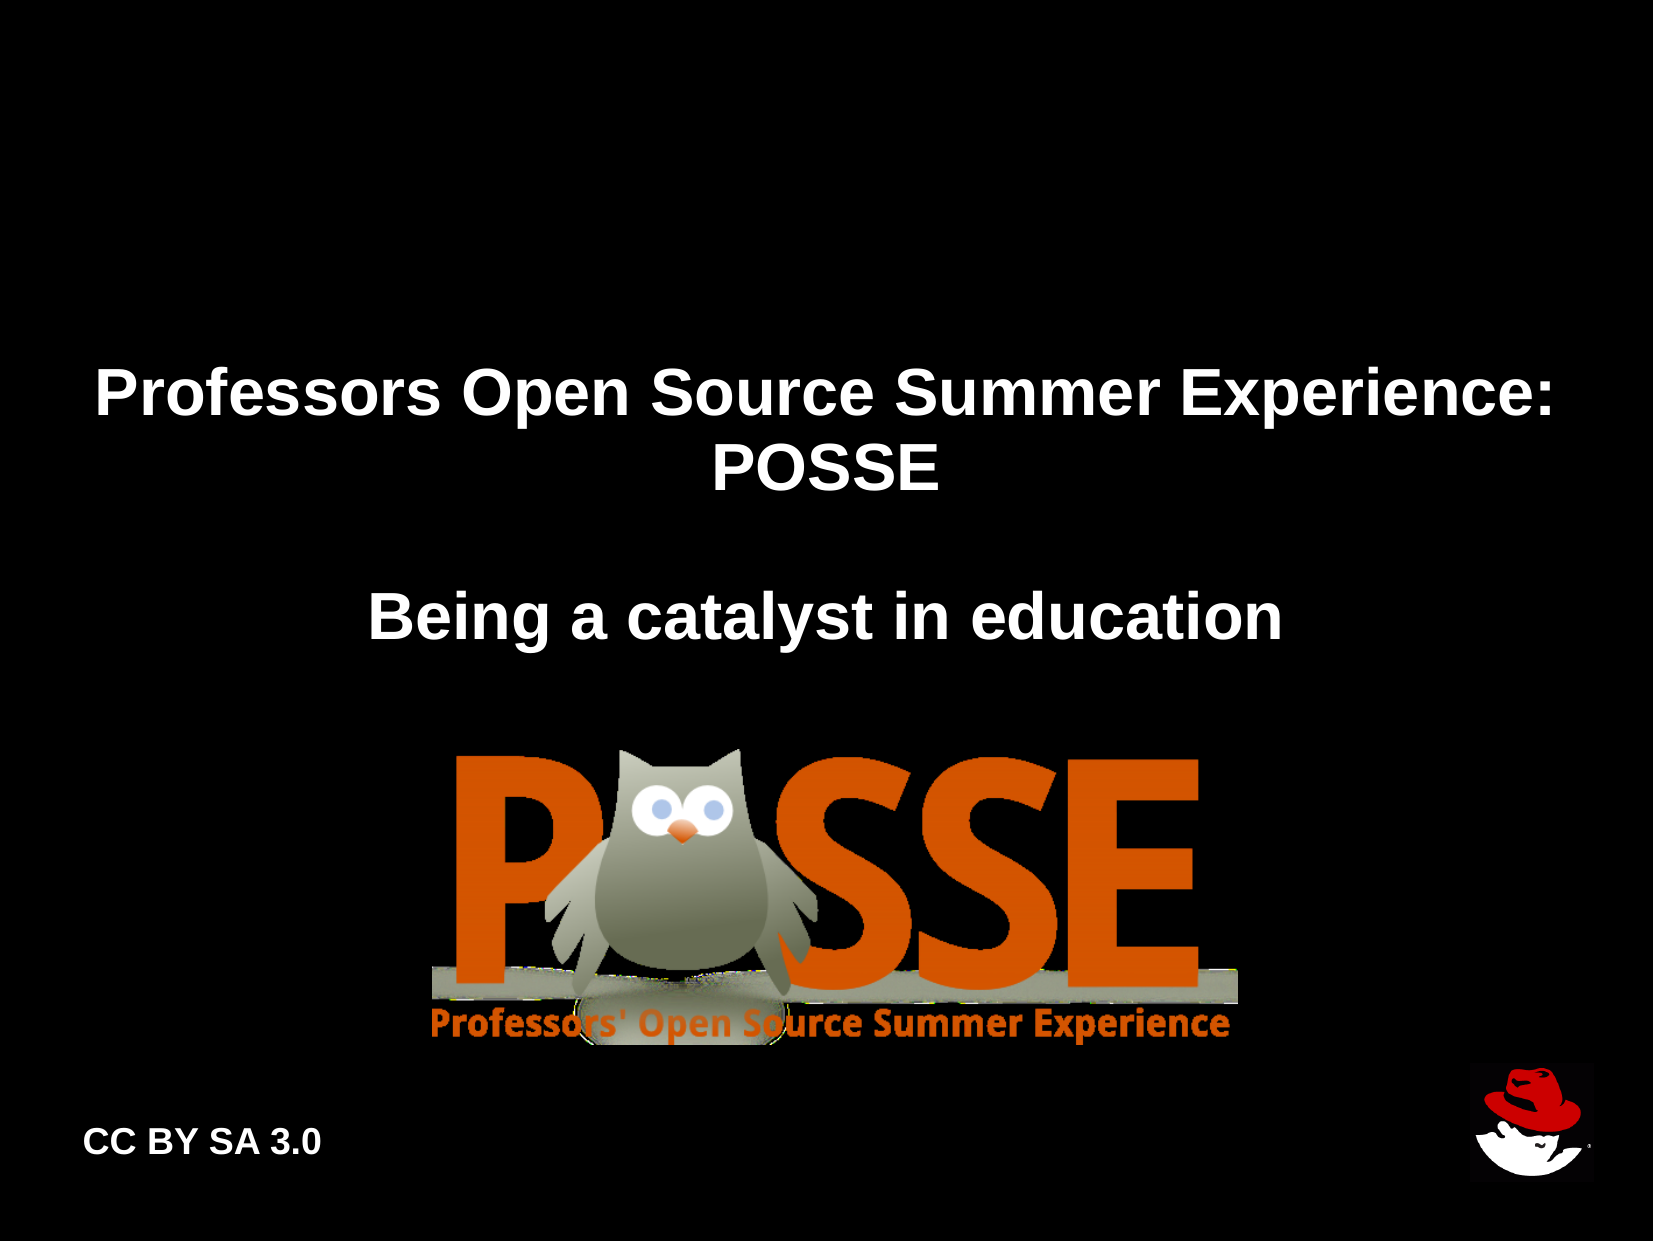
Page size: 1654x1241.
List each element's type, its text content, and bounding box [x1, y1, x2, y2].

text_box CC BY SA 3.0 [82, 1109, 1571, 1174]
subtitle Professors Open Source Summer Experience: POSSE Being a catalyst in education [82, 49, 1571, 1109]
picture [432, 749, 1238, 1045]
picture [1470, 1063, 1594, 1182]
